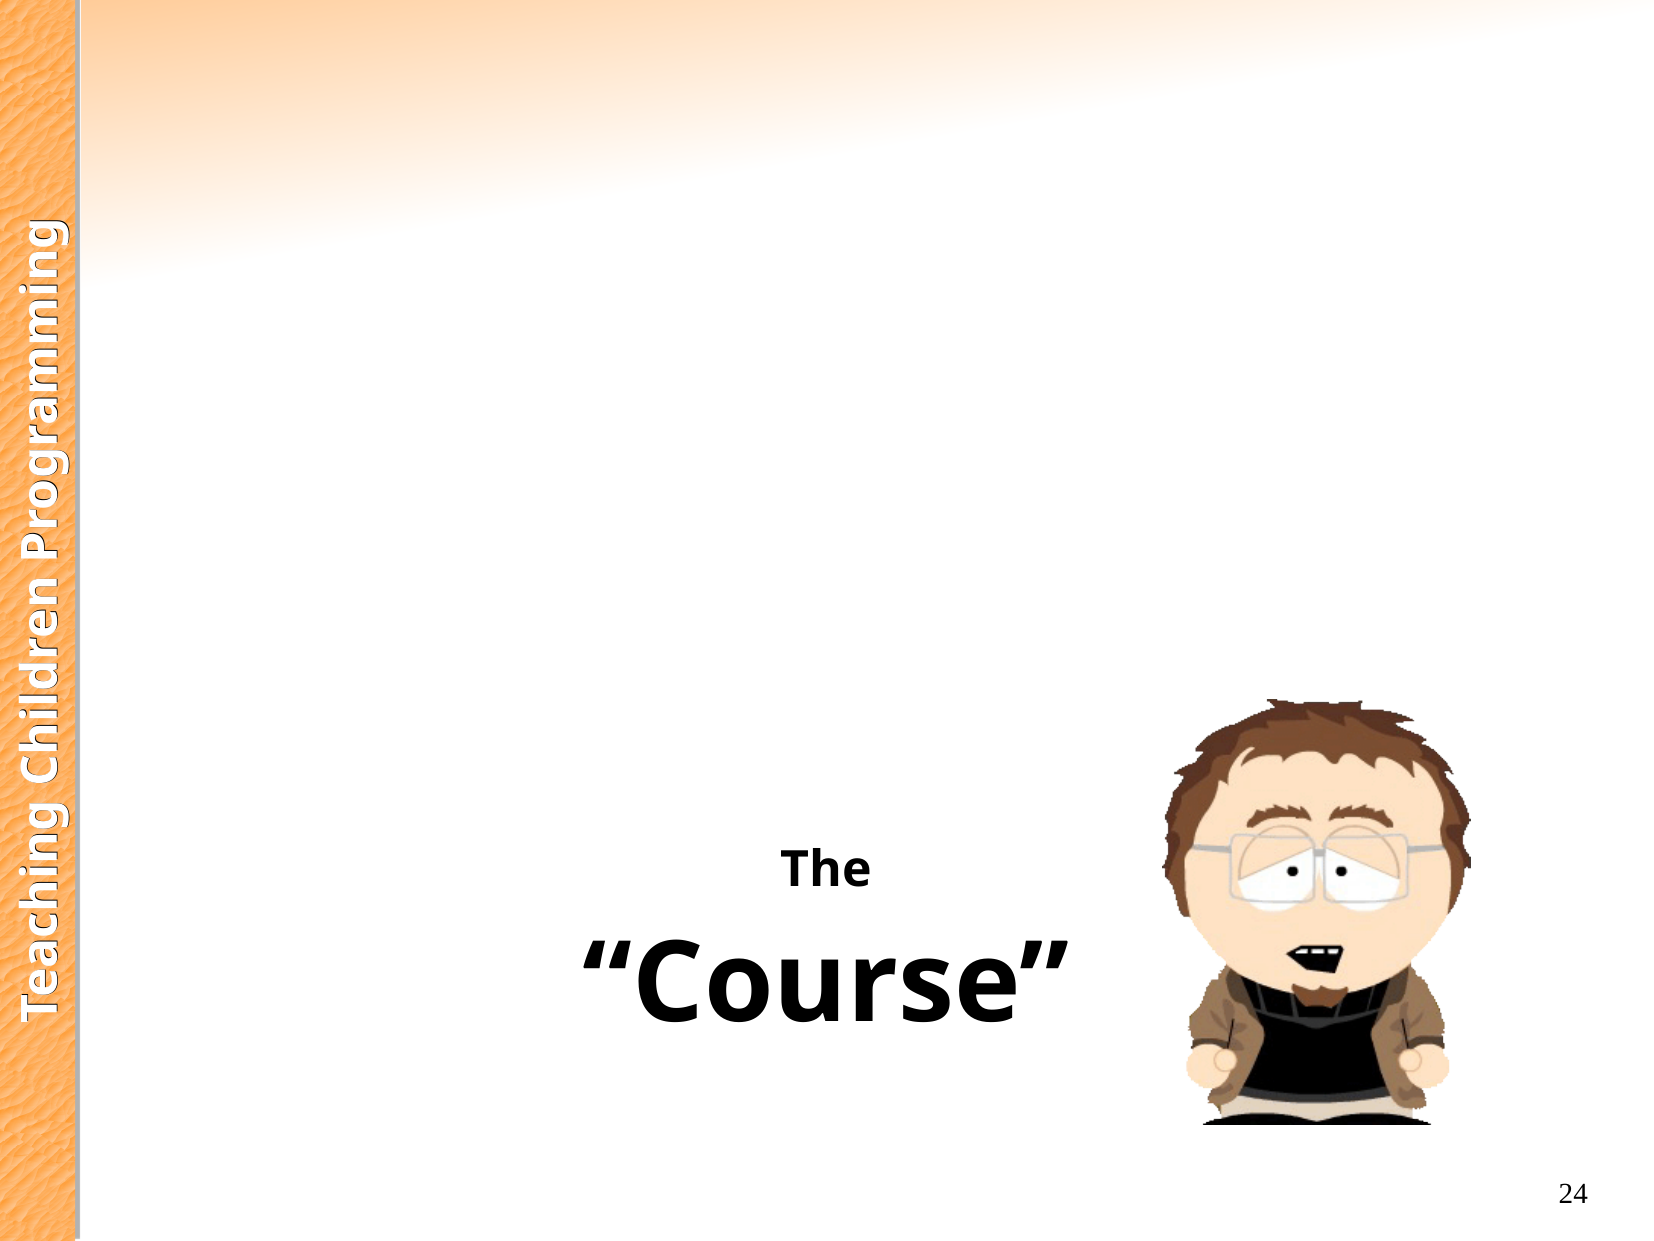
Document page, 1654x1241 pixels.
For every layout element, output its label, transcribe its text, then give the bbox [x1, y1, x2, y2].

title The “Course” [82, 840, 1571, 1048]
picture [1162, 1048, 1471, 1126]
picture [1162, 699, 1471, 840]
picture [0, 0, 75, 1241]
